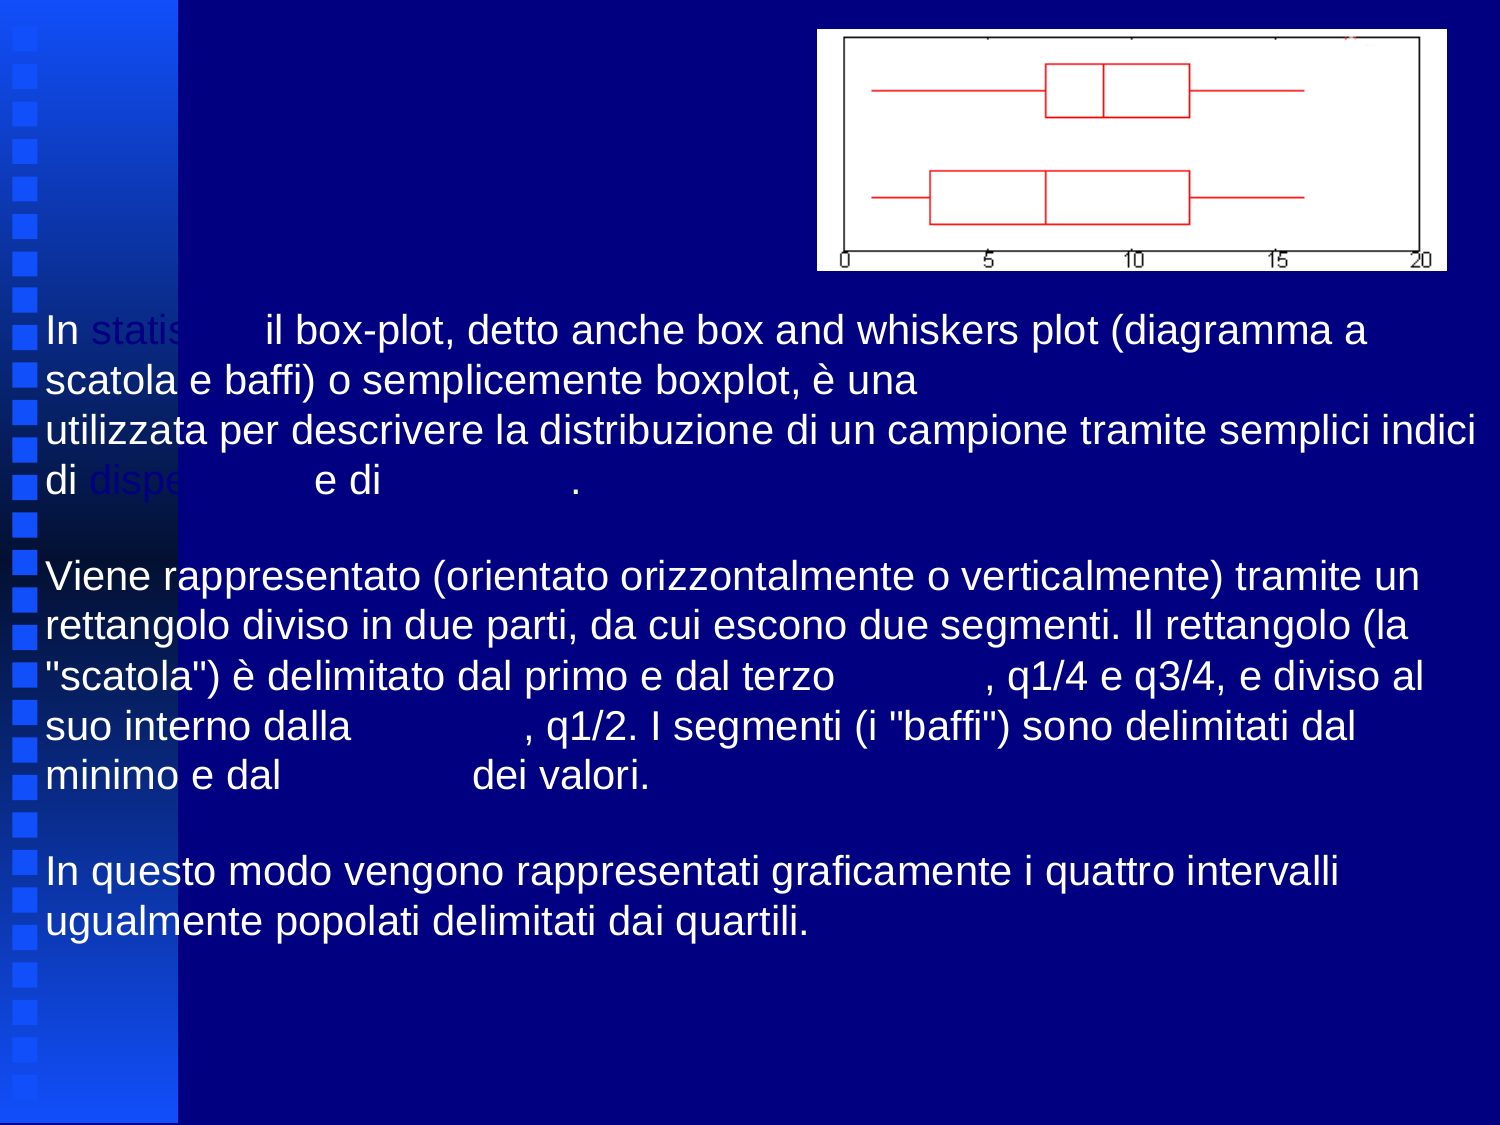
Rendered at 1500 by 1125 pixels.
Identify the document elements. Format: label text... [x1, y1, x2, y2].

text_box In statistica il box-plot, detto anche box and whiskers plot (diagramma a scatola e baffi) o semplicemente boxplot, è una rappresentazione grafica utilizzata per descrivere la distribuzione di un campione tramite semplici indici di dispersione e di posizione. Viene rappresentato (orientato orizzontalmente o verticalmente) tramite un rettangolo diviso in due parti, da cui escono due segmenti. Il rettangolo (la "scatola") è delimitato dal primo e dal terzo quartile, q1/4 e q3/4, e diviso al suo interno dalla mediana, q1/2. I segmenti (i "baffi") sono delimitati dal minimo e dal massimo dei valori. In questo modo vengono rappresentati graficamente i quattro intervalli ugualmente popolati delimitati dai quartili. [30, 295, 1500, 1111]
picture [817, 29, 1447, 271]
